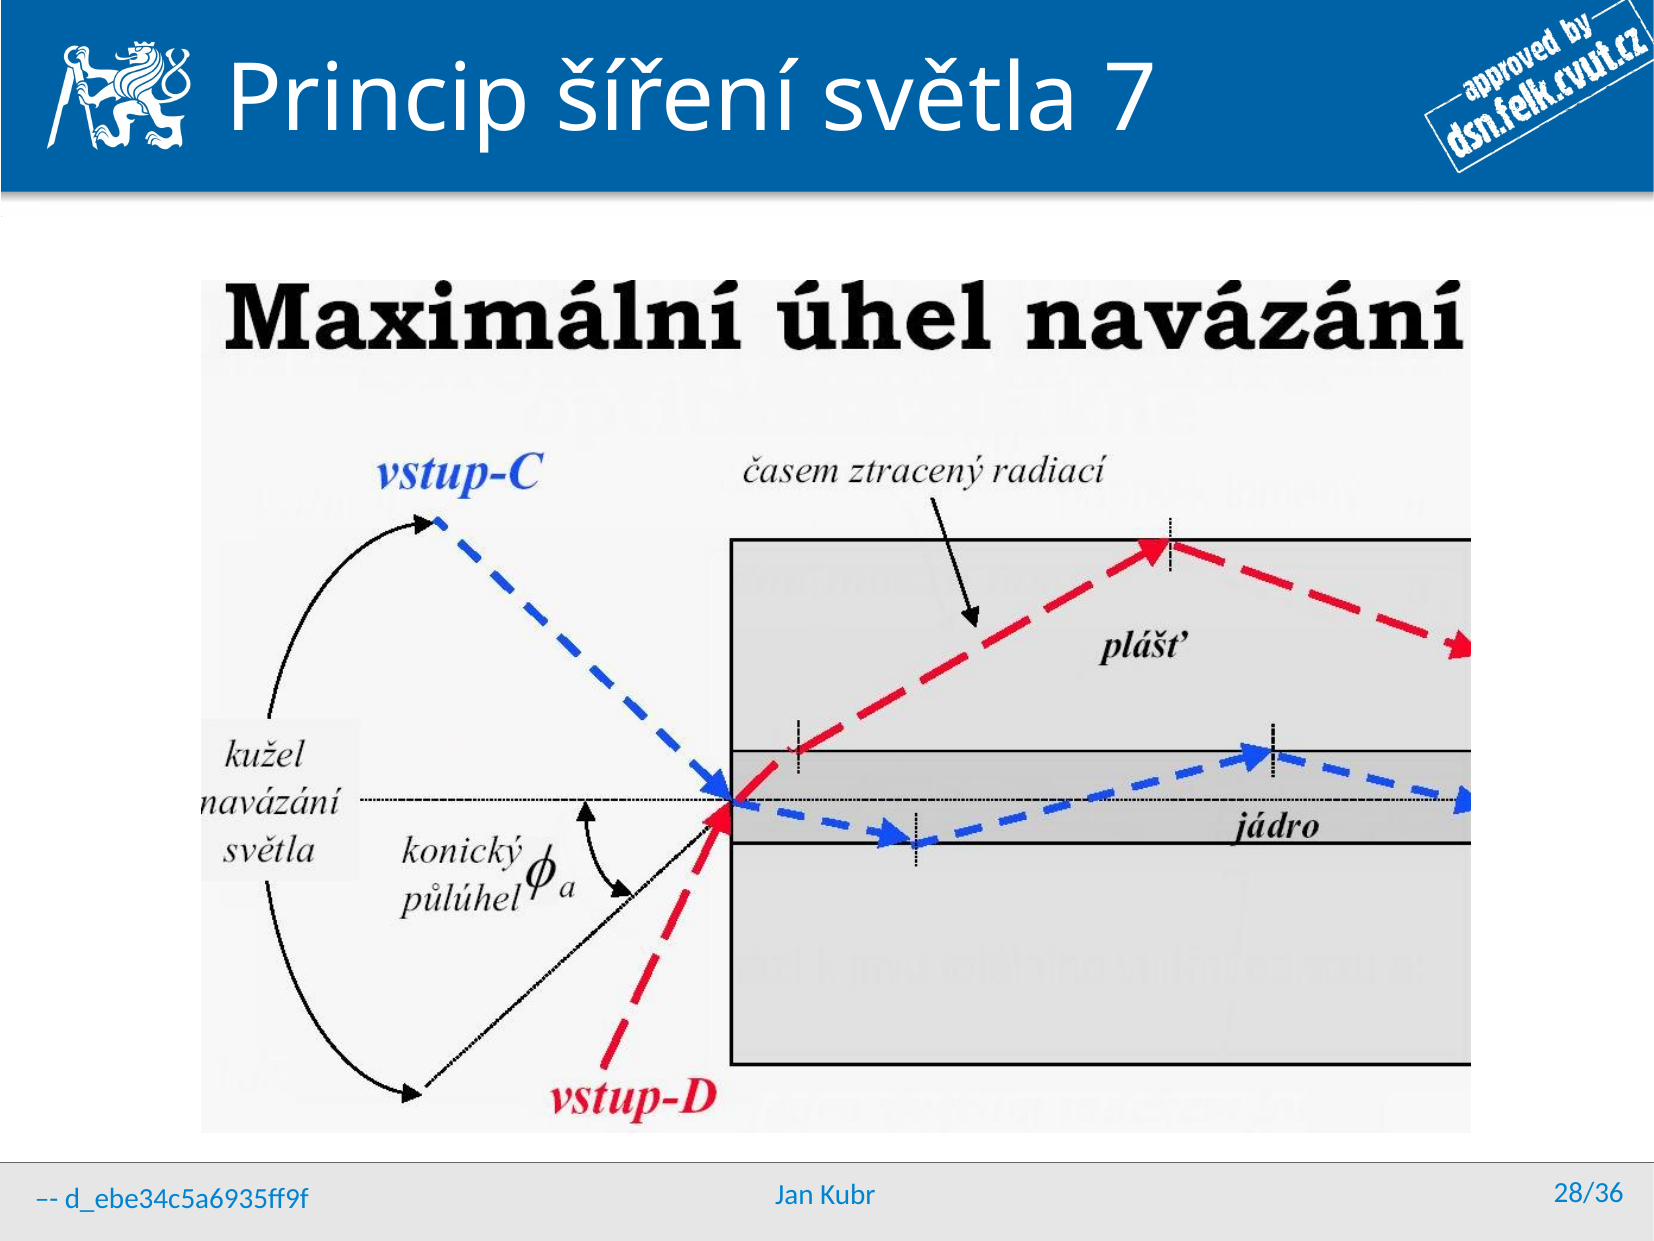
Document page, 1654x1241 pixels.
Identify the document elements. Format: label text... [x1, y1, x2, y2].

title Princip šíření světla 7 [225, 0, 1426, 188]
picture [201, 280, 1471, 1133]
picture [1, 0, 1654, 217]
